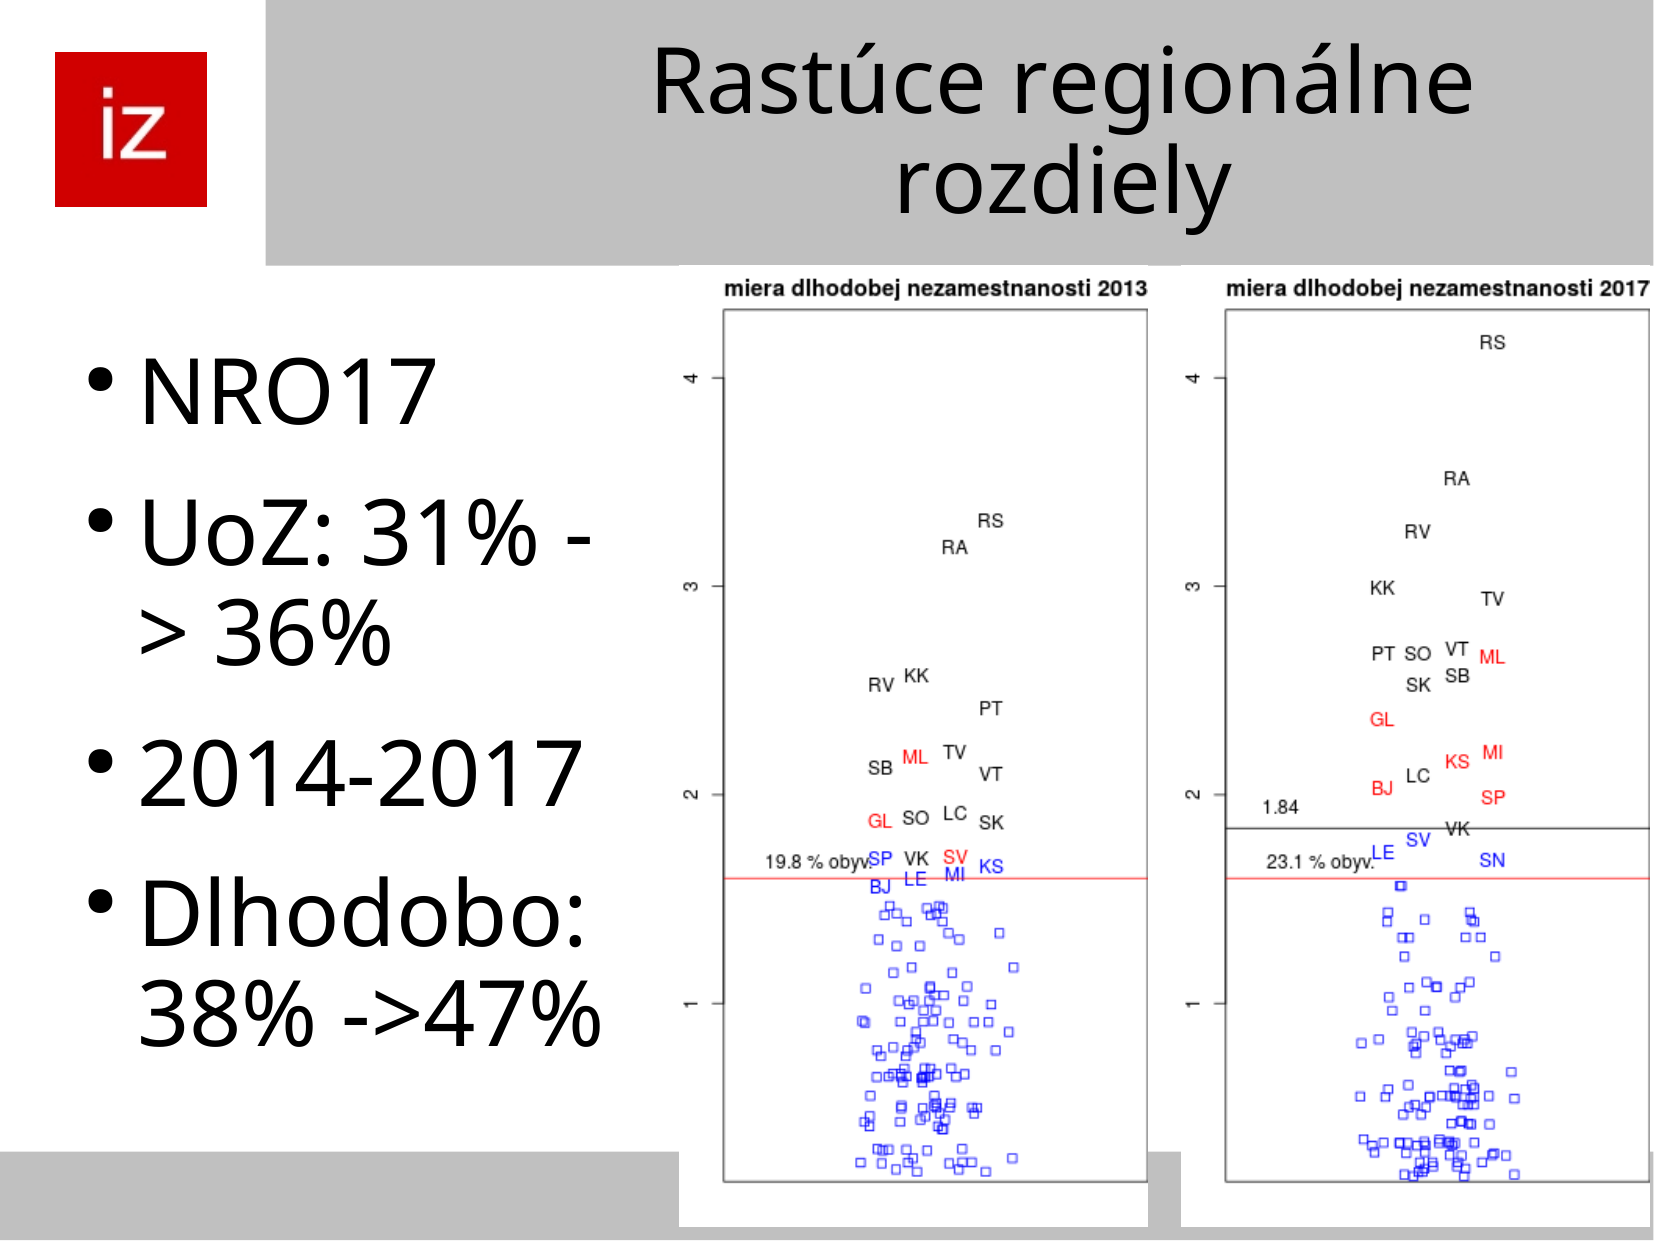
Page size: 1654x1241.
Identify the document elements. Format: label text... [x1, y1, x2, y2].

list NRO17 UoZ: 31% -> 36% 2014-2017 Dlhodobo: 38% ->47% [0, 344, 621, 1126]
picture [1181, 265, 1650, 1227]
picture [55, 52, 207, 207]
title Rastúce regionálne rozdiely [561, 29, 1565, 237]
picture [679, 265, 1148, 1227]
